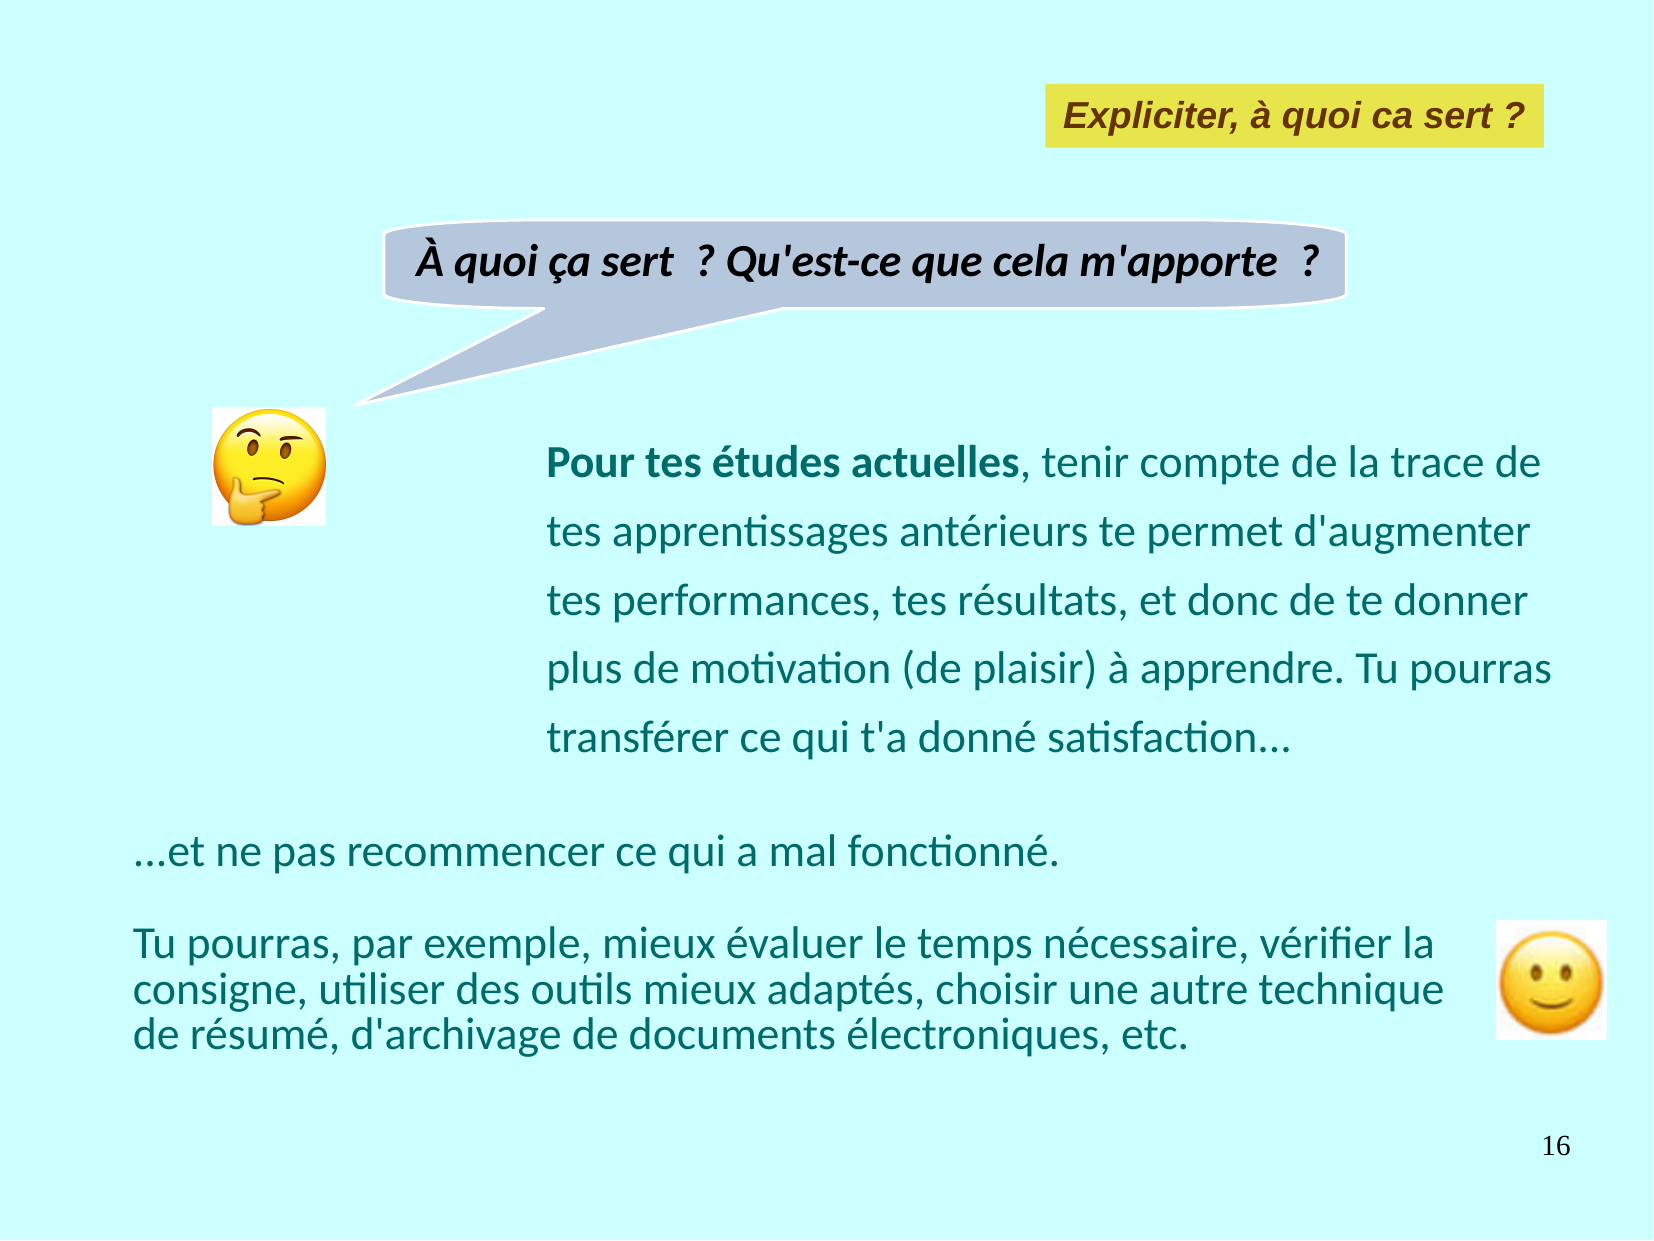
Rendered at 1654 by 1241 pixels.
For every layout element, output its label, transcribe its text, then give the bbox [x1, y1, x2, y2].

text_box ...et ne pas recommencer ce qui a mal fonctionné. Tu pourras, par exemple, mieux évaluer le temps nécessaire, vérifier la consigne, utiliser des outils mieux adaptés, choisir une autre technique de résumé, d'archivage de documents électroniques, etc. [118, 825, 1506, 1069]
text_box [383, 219, 1347, 301]
text_box Expliciter, à quoi ca sert ? [1045, 83, 1544, 148]
text_box [354, 306, 1277, 406]
picture [212, 407, 326, 526]
picture [1496, 920, 1607, 1040]
text_box Pour tes études actuelles, tenir compte de la trace de tes apprentissages antérieurs te permet d'augmenter tes performances, tes résultats, et donc de te donner plus de motivation (de plaisir) à apprendre. Tu pourras transférer ce qui t'a donné satisfaction... [531, 413, 1595, 772]
text_box À quoi ça sert ? Qu'est-ce que cela m'apporte ? [401, 234, 1347, 306]
